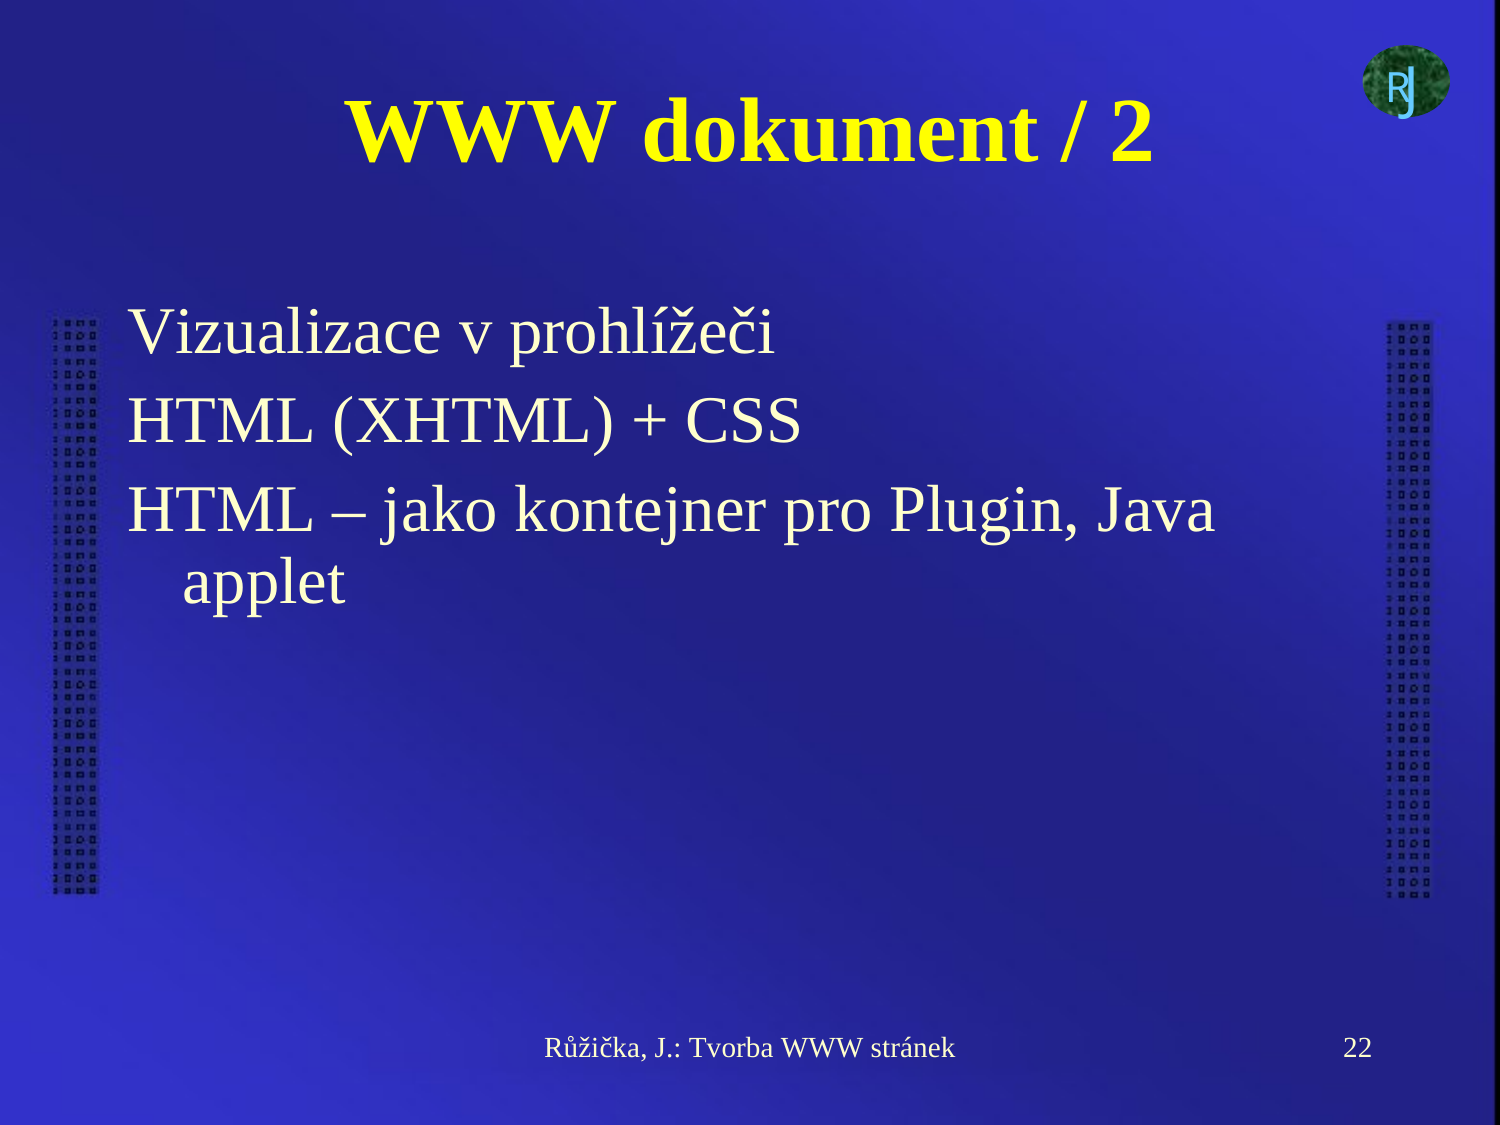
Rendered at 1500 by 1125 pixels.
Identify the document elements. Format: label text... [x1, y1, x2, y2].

text_box R [1370, 50, 1433, 116]
text_box 31 [1074, 1025, 1388, 1101]
picture [0, 0, 1500, 1125]
title WWW dokument / 2 [112, 37, 1388, 225]
list Vizualizace v prohlížeči HTML (XHTML) + CSS HTML – jako kontejner pro Plugin, Java applet [112, 287, 1388, 998]
text_box J [1388, 39, 1451, 128]
text_box [1362, 61, 1370, 102]
text_box Růžička, J.: Tvorba WWW stránek [512, 1025, 988, 1101]
